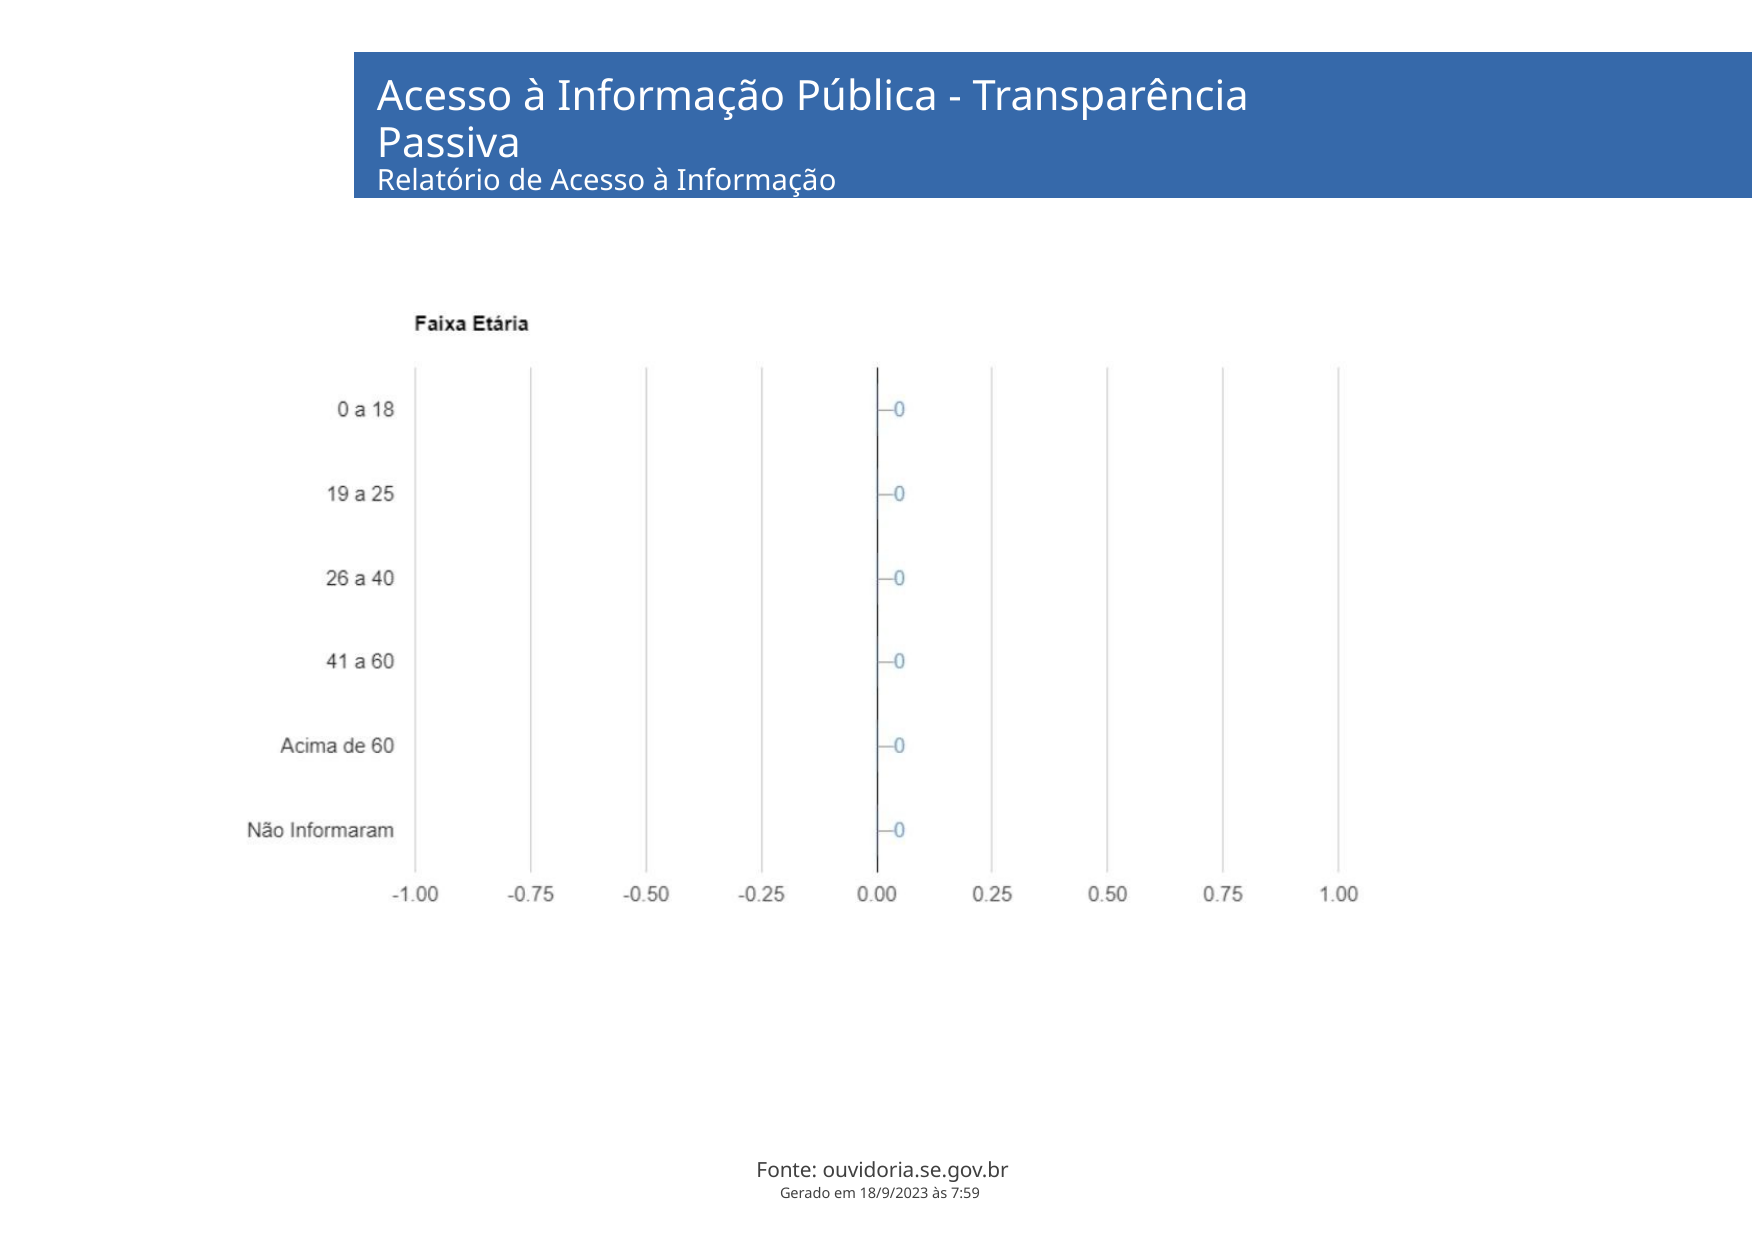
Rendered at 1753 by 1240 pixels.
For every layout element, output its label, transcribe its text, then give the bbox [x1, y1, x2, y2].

text_box Gerado em 18/9/2023 às 7:59 [780, 1184, 999, 1202]
text_box [354, 52, 1752, 198]
text_box Fonte: ouvidoria.se.gov.br [756, 1158, 1023, 1182]
text_box [155, 211, 1599, 1028]
text_box Acesso à Informação Pública - Transparência Passiva Relatório de Acesso à Informação EMSETURAgosto a Agosto de 2023 [376, 72, 1403, 228]
